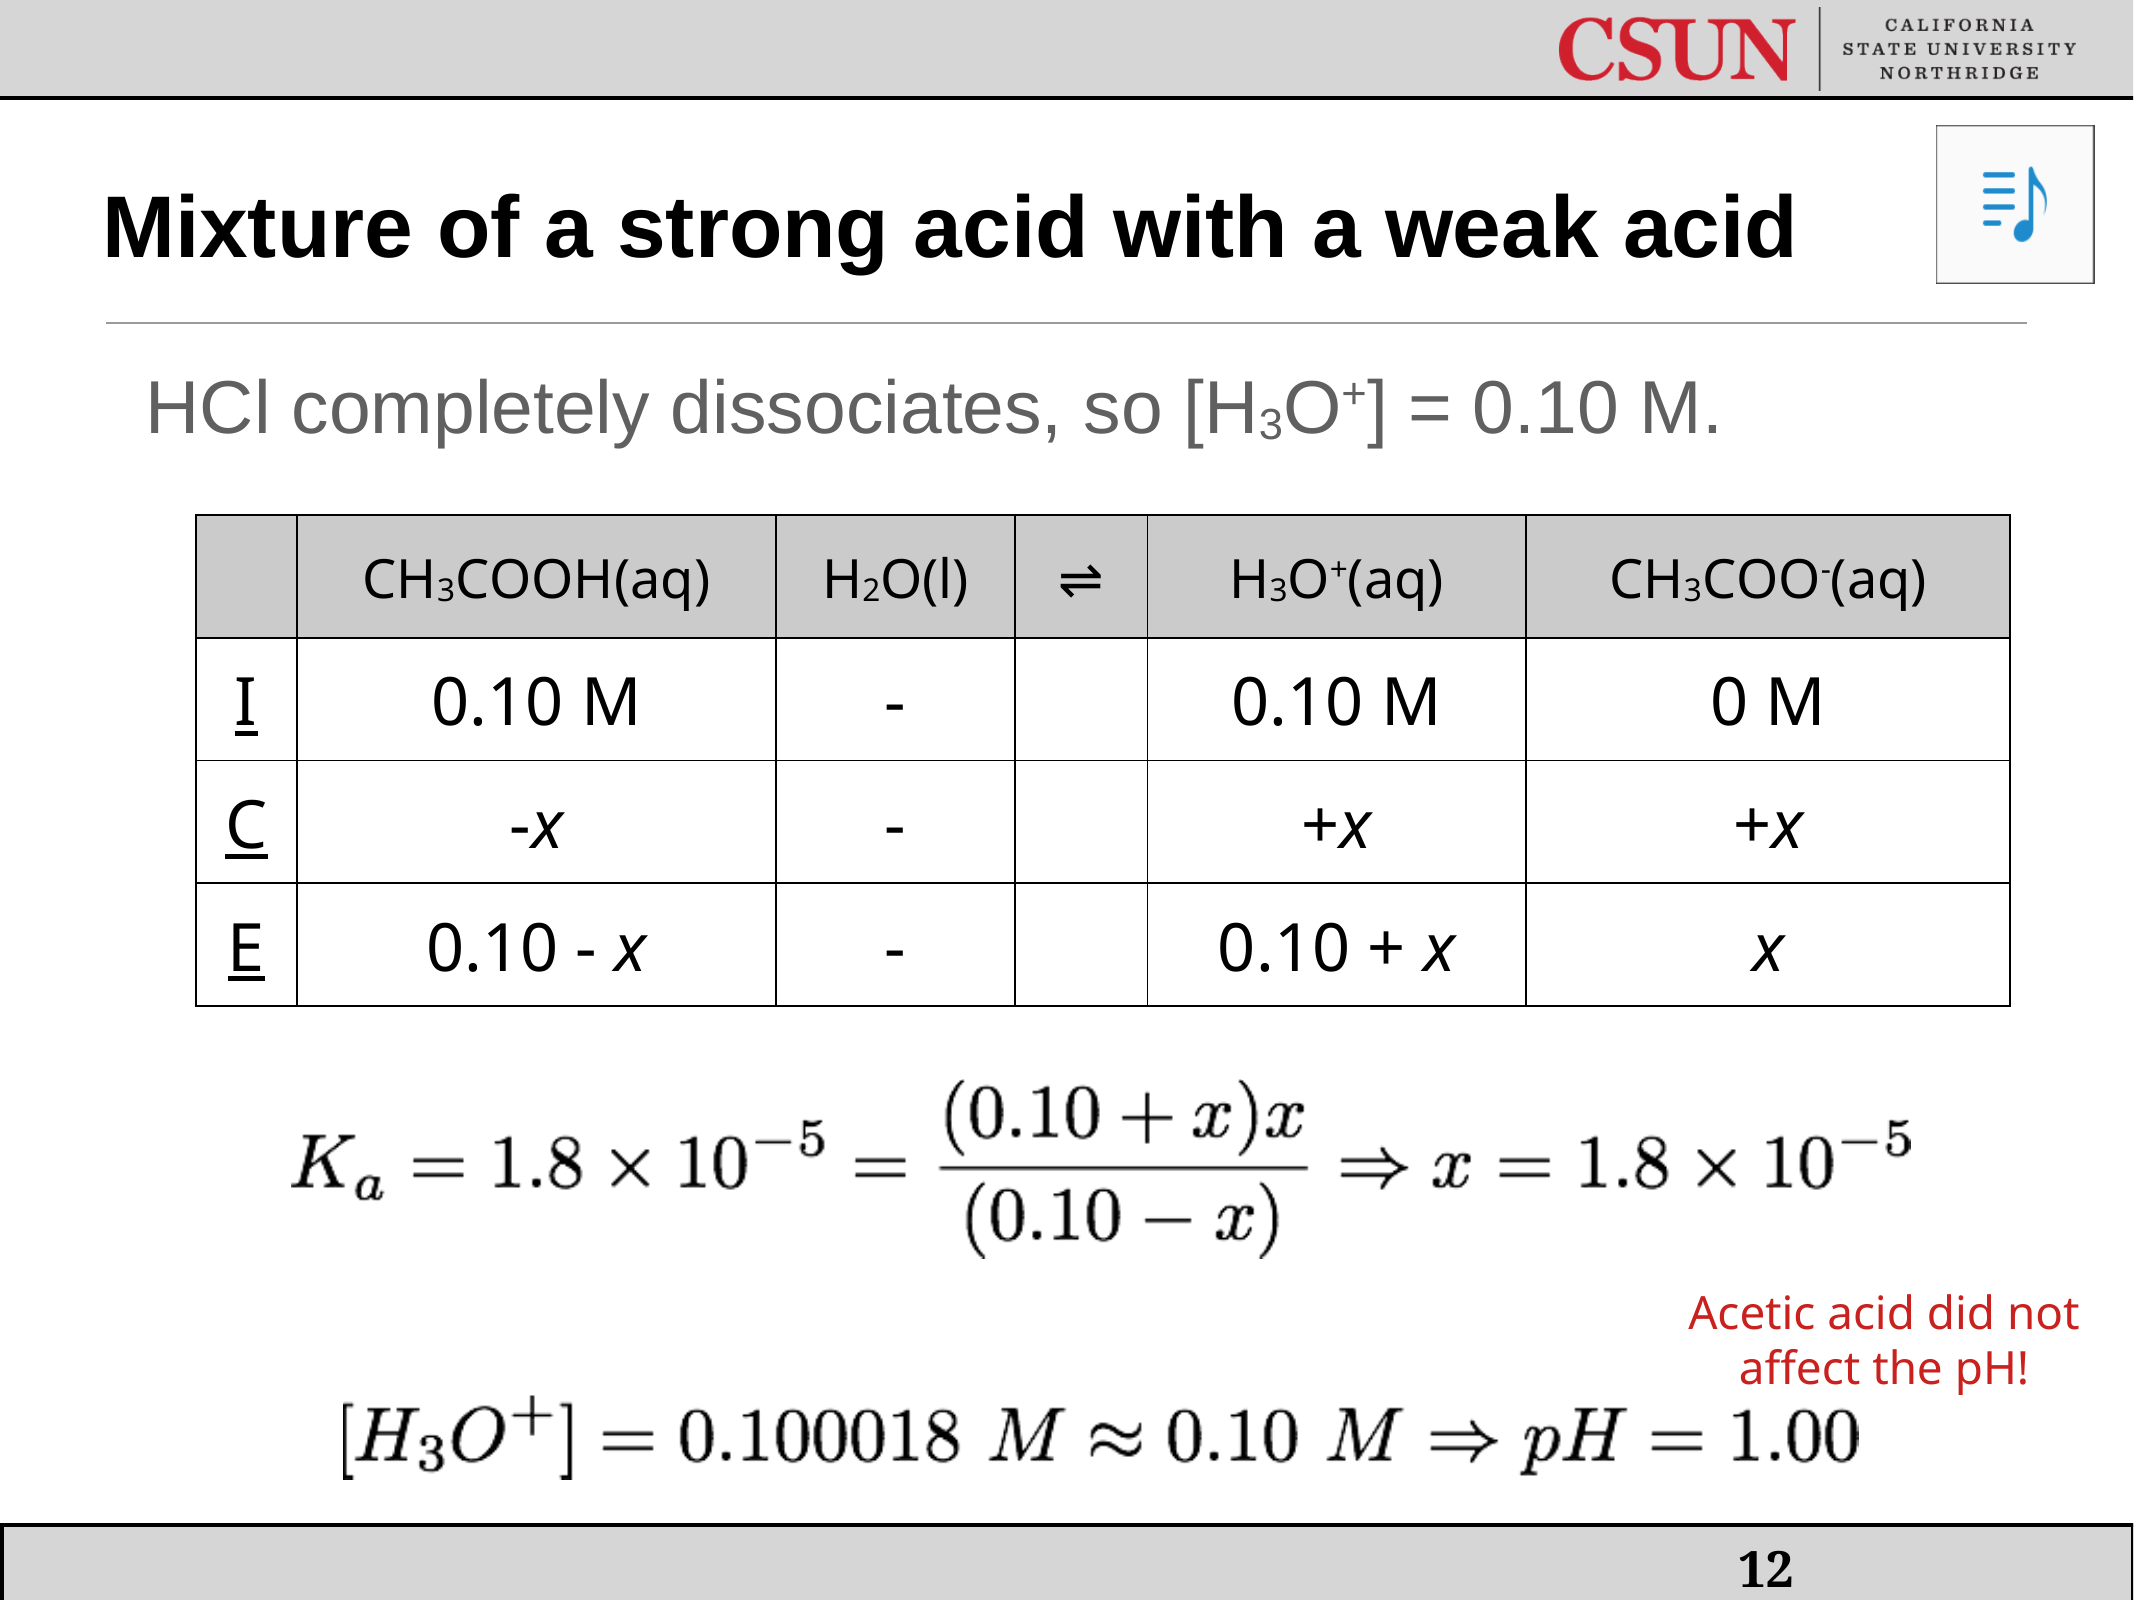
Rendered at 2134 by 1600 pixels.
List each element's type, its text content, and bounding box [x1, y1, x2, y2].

table_cell C [197, 761, 296, 882]
table_cell x [1527, 884, 2009, 1005]
table_cell I [197, 639, 296, 760]
table_cell 0.10 M [298, 639, 775, 760]
table_header [197, 516, 296, 637]
table_cell - [777, 761, 1014, 882]
table_cell [1016, 761, 1147, 882]
table_cell -x [298, 761, 775, 882]
table_header CH3COOH(aq) [298, 516, 775, 637]
table_cell - [777, 639, 1014, 760]
table_cell 0 M [1527, 639, 2009, 760]
table_cell +x [1527, 761, 2009, 882]
table_cell 0.10 + x [1148, 884, 1525, 1005]
table_header H3O+(aq) [1148, 516, 1525, 637]
title Mixture of a strong acid with a weak acid [93, 104, 2040, 284]
list HCl completely dissociates, so [H3O+] = 0.10 M. [93, 350, 2040, 474]
picture [343, 1394, 1859, 1480]
table_header H2O(l) [777, 516, 1014, 637]
picture [1559, 7, 2076, 91]
text_box [1935, 124, 2096, 286]
table_cell 0.10 - x [298, 884, 775, 1005]
table_cell E [197, 884, 296, 1005]
table_cell [1016, 884, 1147, 1005]
table_cell [1016, 639, 1147, 760]
picture [291, 1079, 1911, 1259]
table_cell - [777, 884, 1014, 1005]
table_cell +x [1148, 761, 1525, 882]
table_header CH3COO-(aq) [1527, 516, 2009, 637]
text_box Acetic acid did not affect the pH! [1673, 1276, 2129, 1402]
table_cell 0.10 M [1148, 639, 1525, 760]
table_header ⇌ [1016, 516, 1147, 637]
